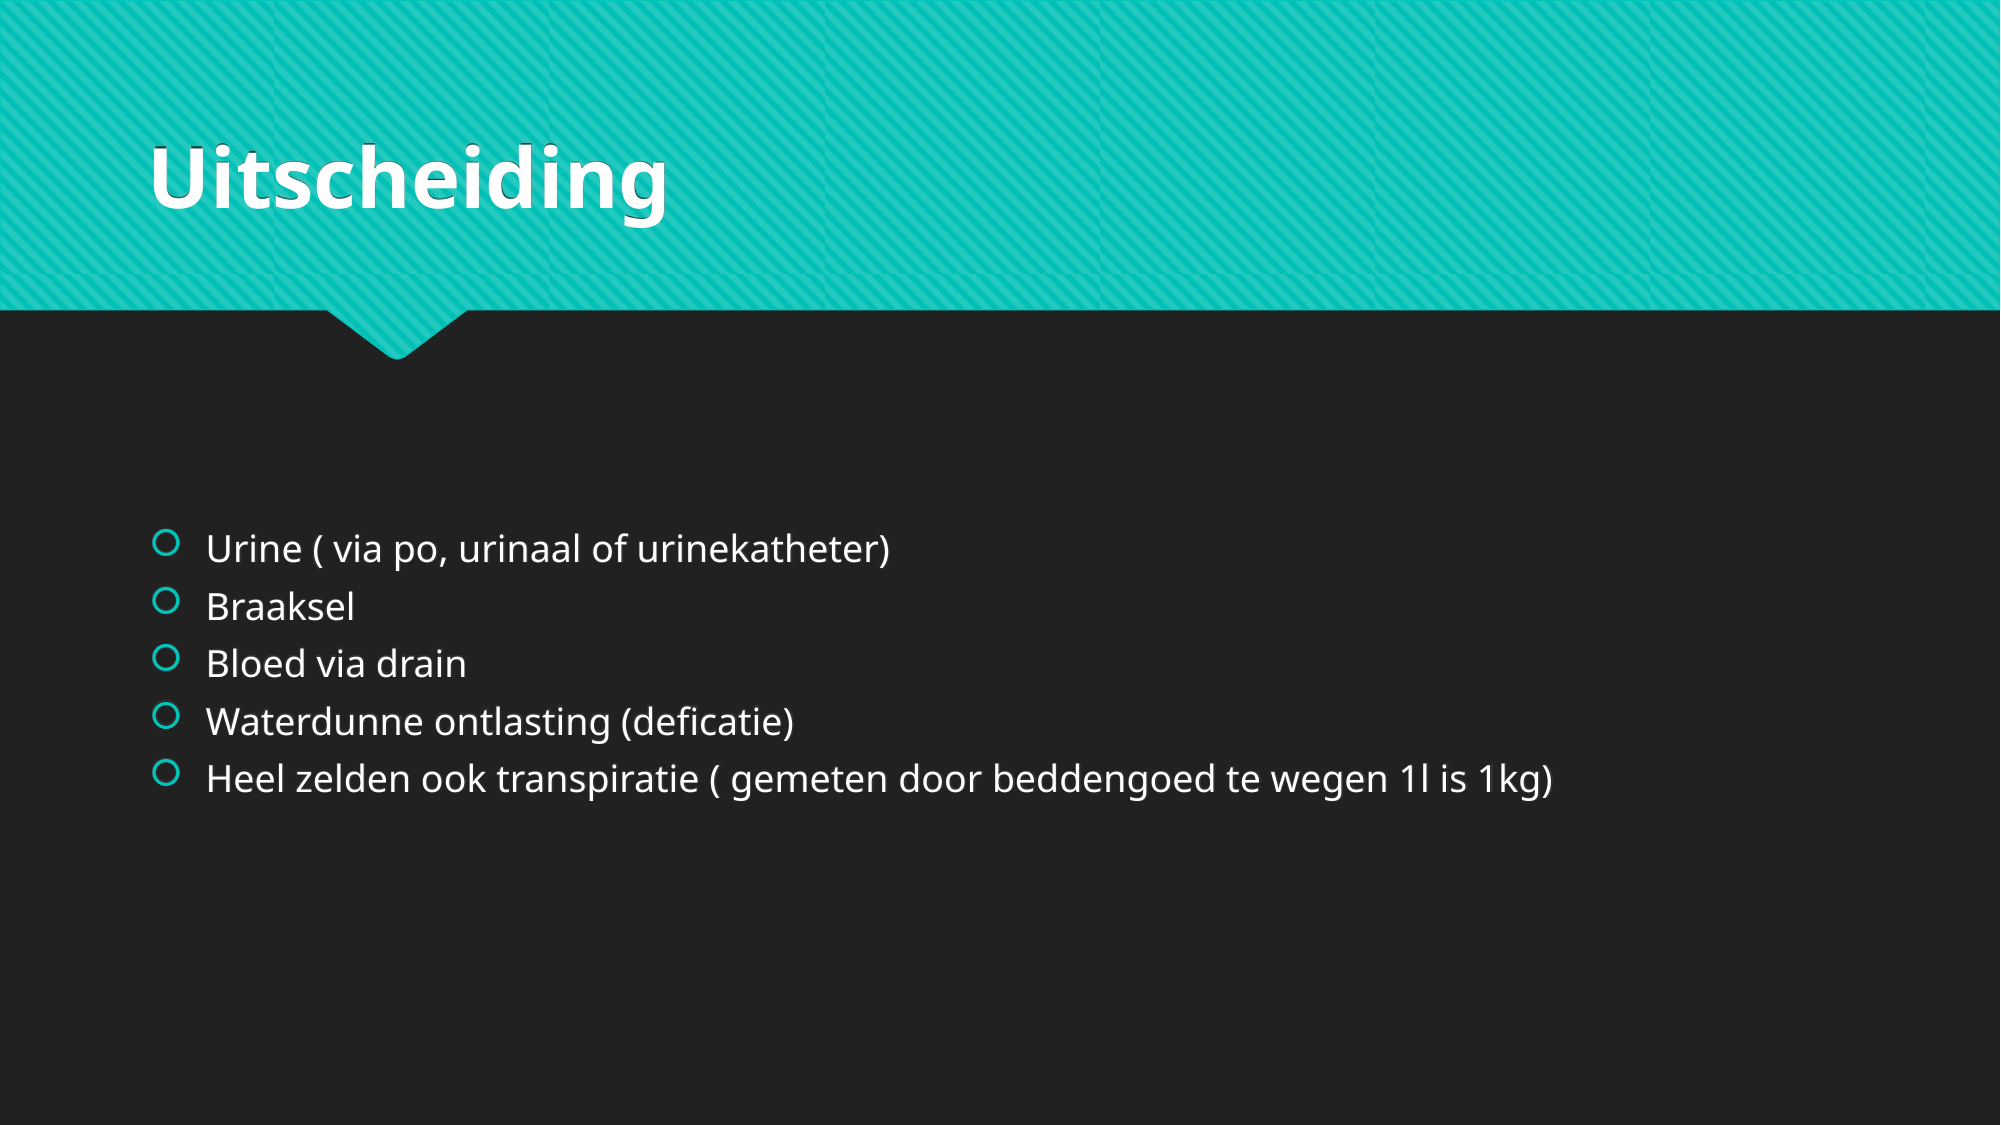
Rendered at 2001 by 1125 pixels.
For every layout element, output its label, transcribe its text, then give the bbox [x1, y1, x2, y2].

title Uitscheiding [132, 73, 1868, 233]
list Urine ( via po, urinaal of urinekatheter) Braaksel Bloed via drain Waterdunne ontlasting (deficatie) Heel zelden ook transpiratie ( gemeten door beddengoed te wegen 1l is 1kg) [134, 364, 1866, 962]
